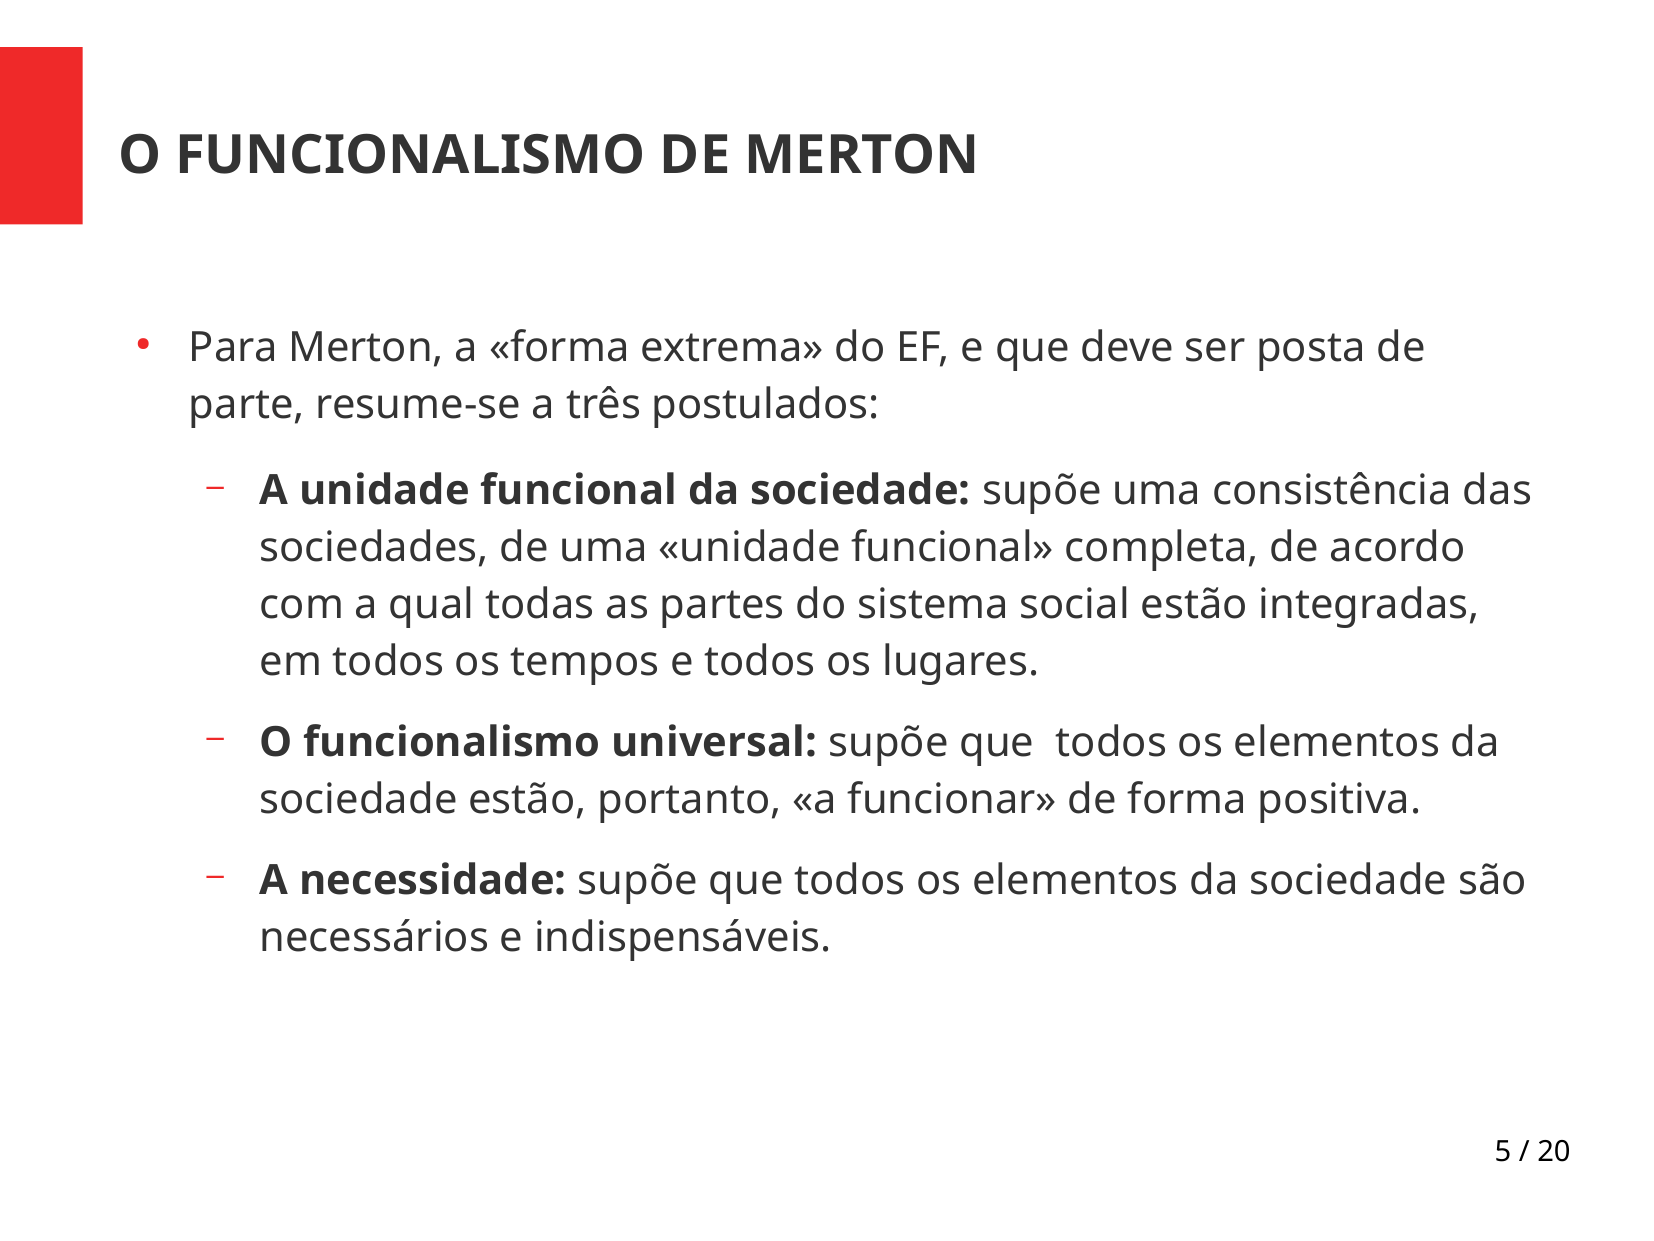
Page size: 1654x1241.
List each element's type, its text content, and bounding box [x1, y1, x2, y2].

list Para Merton, a «forma extrema» do EF, e que deve ser posta de parte, resume-se a três postulados: A unidade funcional da sociedade: supõe uma consistência das sociedades, de uma «unidade funcional» completa, de acordo com a qual todas as partes do sistema social estão integradas, em todos os tempos e todos os lugares. O funcionalismo universal: supõe que todos os elementos da sociedade estão, portanto, «a funcionar» de forma positiva. A necessidade: supõe que todos os elementos da sociedade são necessários e indispensáveis. [118, 236, 1536, 956]
title O FUNCIONALISMO DE MERTON [118, 49, 1571, 257]
